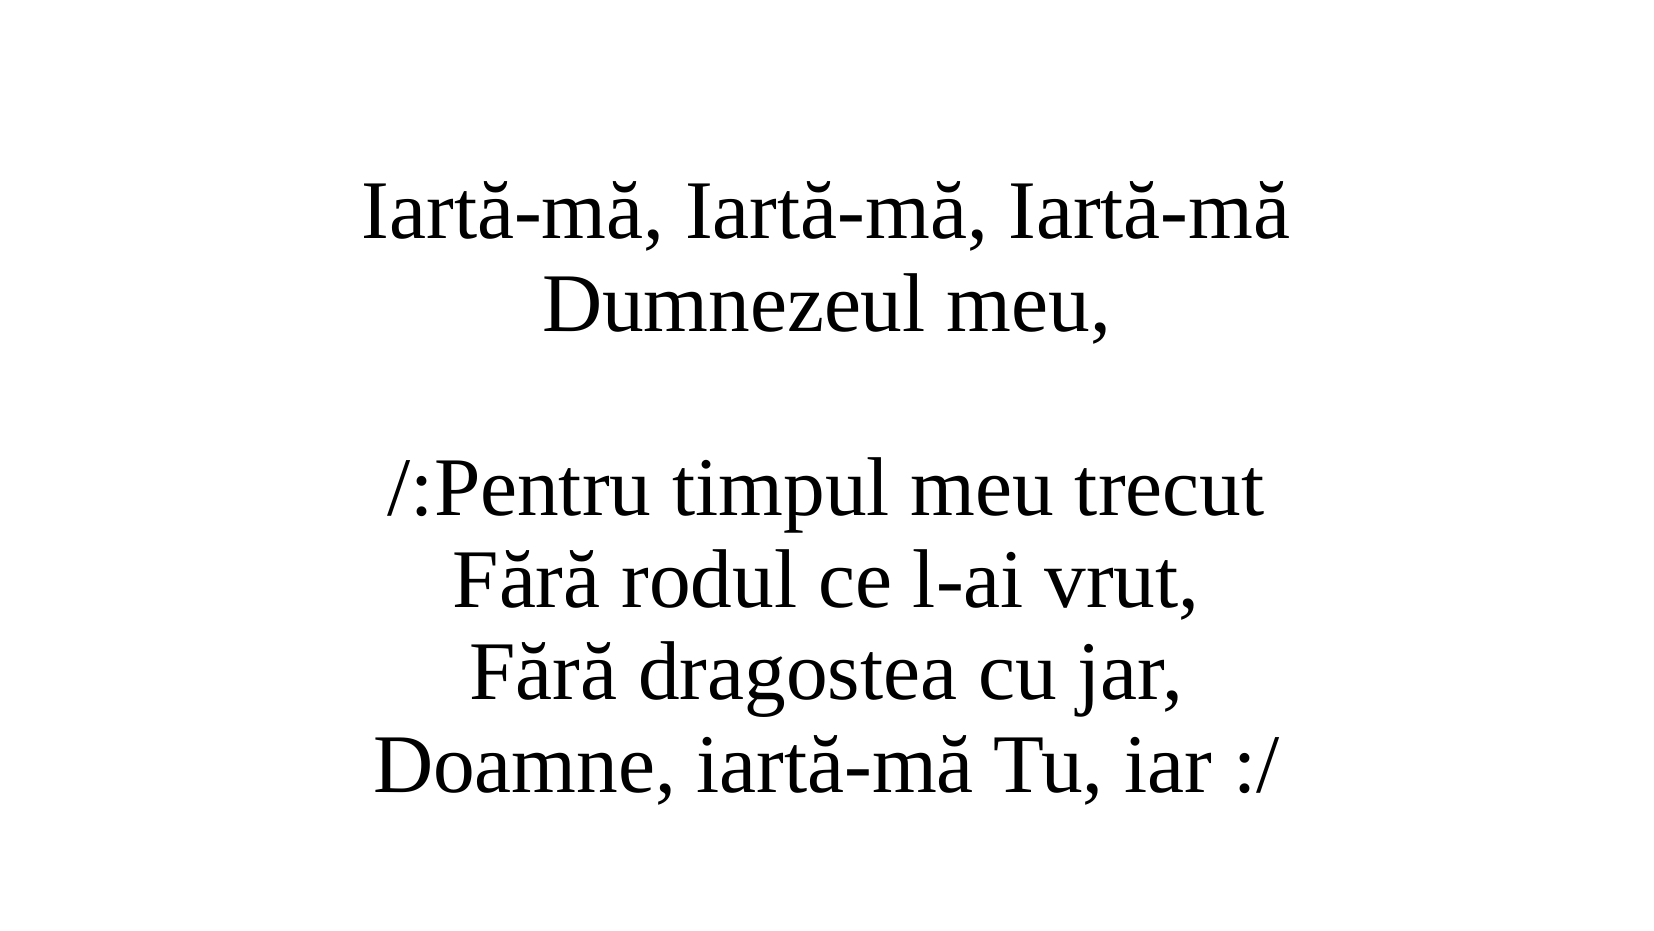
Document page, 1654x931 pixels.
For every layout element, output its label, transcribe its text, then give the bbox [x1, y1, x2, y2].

subtitle Iartă-mă, Iartă-mă, Iartă-mă Dumnezeul meu, /:Pentru timpul meu trecut Fără rodul ce l-ai vrut, Fără dragostea cu jar, Doamne, iartă-mă Tu, iar :/ [82, 164, 1571, 811]
